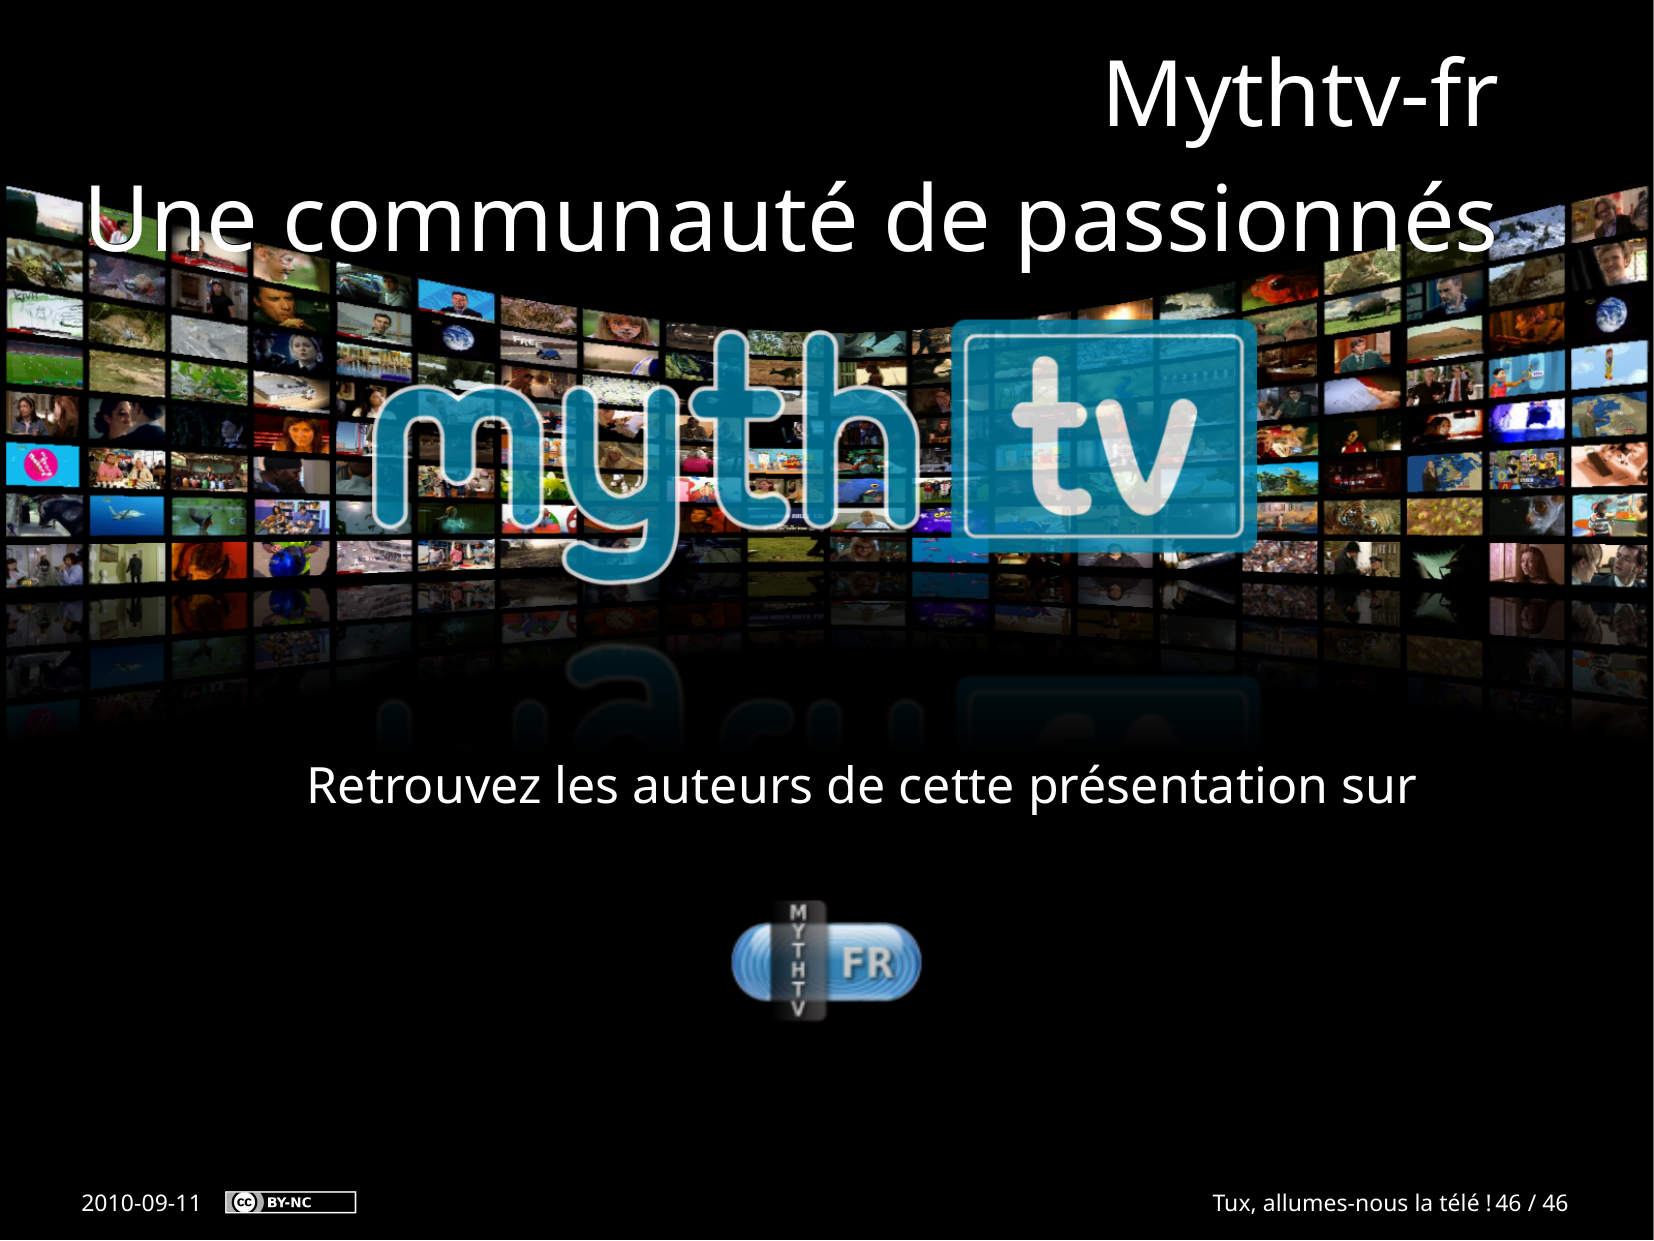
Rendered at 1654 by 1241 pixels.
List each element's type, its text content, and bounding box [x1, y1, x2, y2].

title Mythtv-fr Une communauté de passionnés [82, 47, 1501, 259]
list Retrouvez les auteurs de cette présentation sur [82, 750, 1571, 1148]
picture [0, 0, 1654, 1240]
